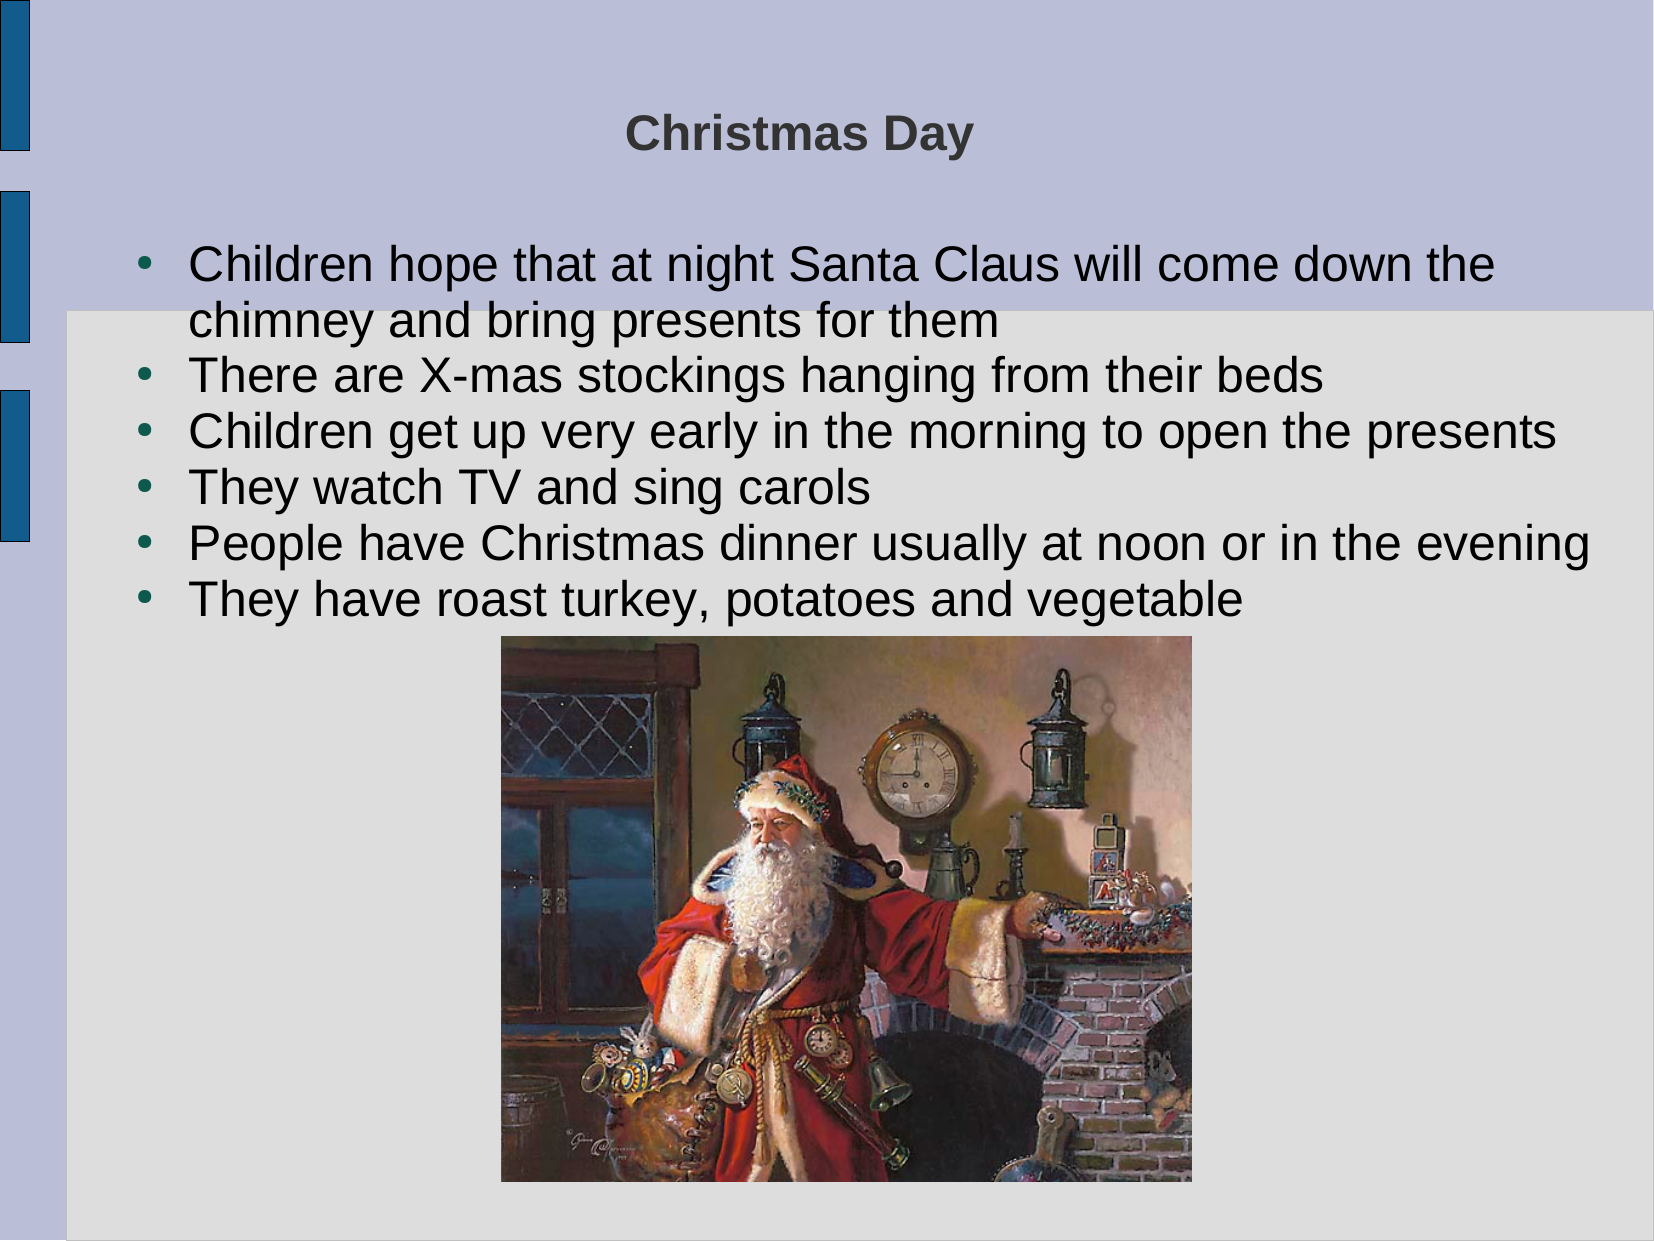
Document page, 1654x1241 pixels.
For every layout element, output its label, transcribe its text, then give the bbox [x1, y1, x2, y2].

list Children hope that at night Santa Claus will come down the chimney and bring presents for them There are X-mas stockings hanging from their beds Children get up very early in the morning to open the presents They watch TV and sing carols People have Christmas dinner usually at noon or in the evening They have roast turkey, potatoes and vegetable [118, 236, 1625, 680]
title Christmas Day [93, 29, 1506, 237]
picture [501, 636, 1192, 1182]
